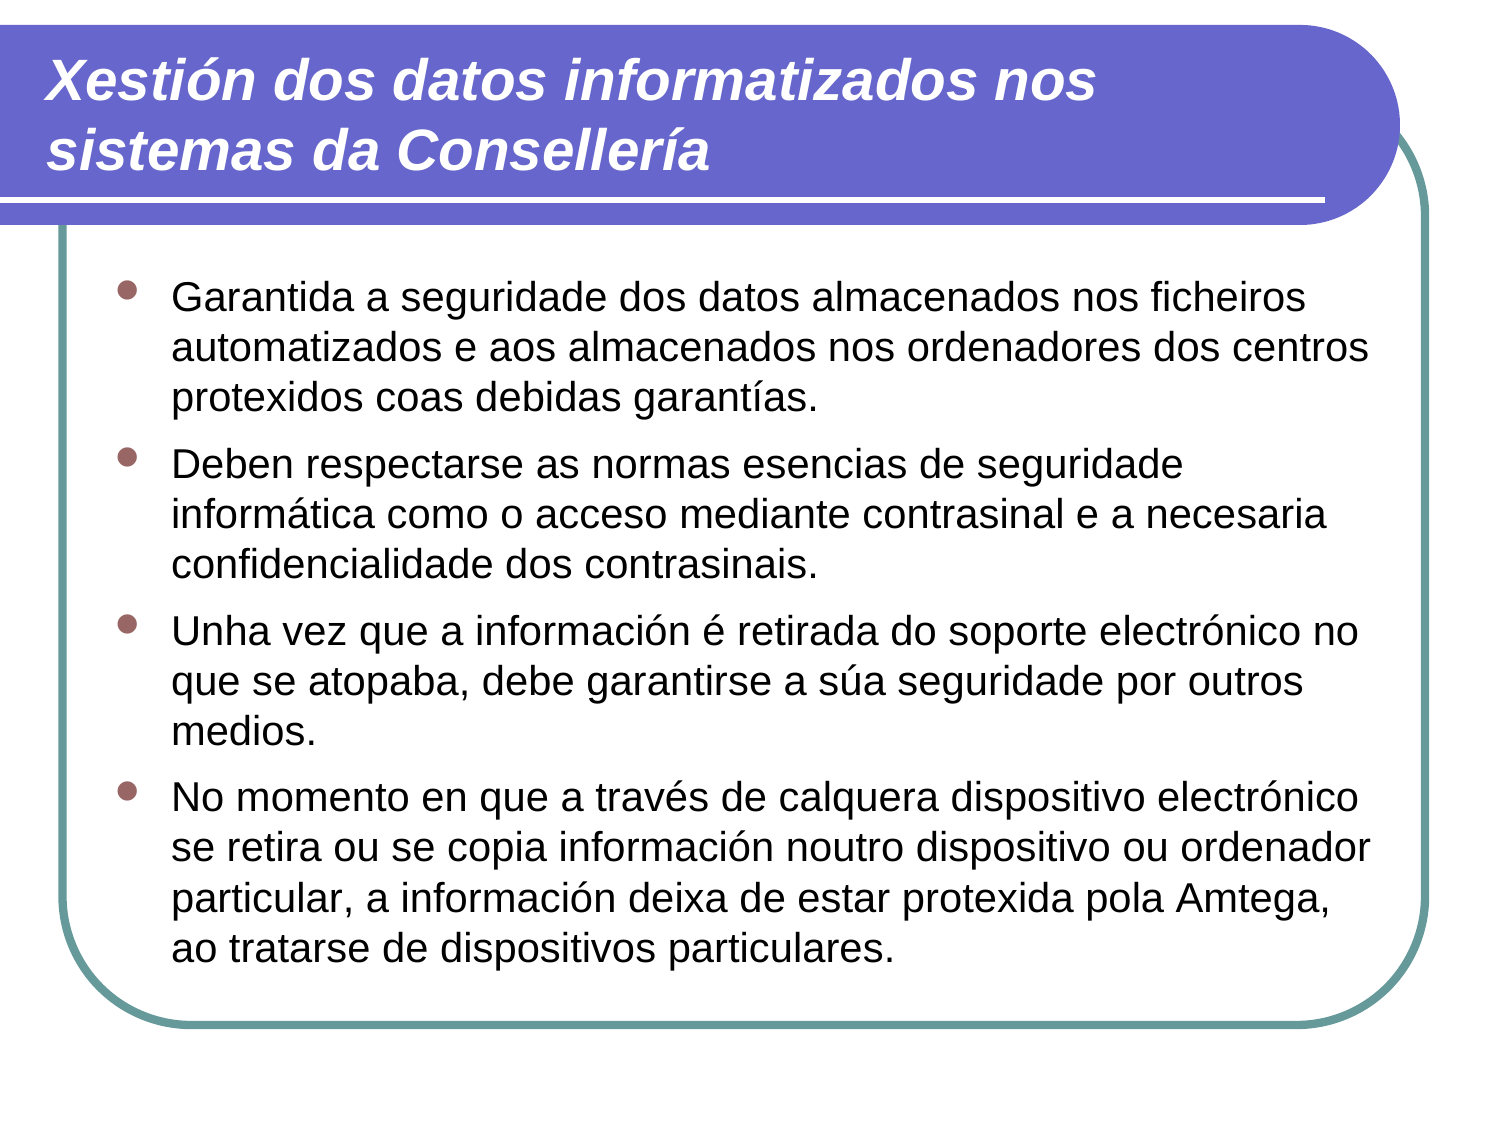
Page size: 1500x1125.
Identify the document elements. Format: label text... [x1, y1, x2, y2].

list Garantida a seguridade dos datos almacenados nos ficheiros automatizados e aos almacenados nos ordenadores dos centros protexidos coas debidas garantías. Deben respectarse as normas esencias de seguridade informática como o acceso mediante contrasinal e a necesaria confidencialidade dos contrasinais. Unha vez que a información é retirada do soporte electrónico no que se atopaba, debe garantirse a súa seguridade por outros medios. No momento en que a través de calquera dispositivo electrónico se retira ou se copia información noutro dispositivo ou ordenador particular, a información deixa de estar protexida pola Amtega, ao tratarse de dispositivos particulares. [99, 262, 1401, 988]
title Xestión dos datos informatizados nos sistemas da Consellería [31, 0, 1347, 226]
